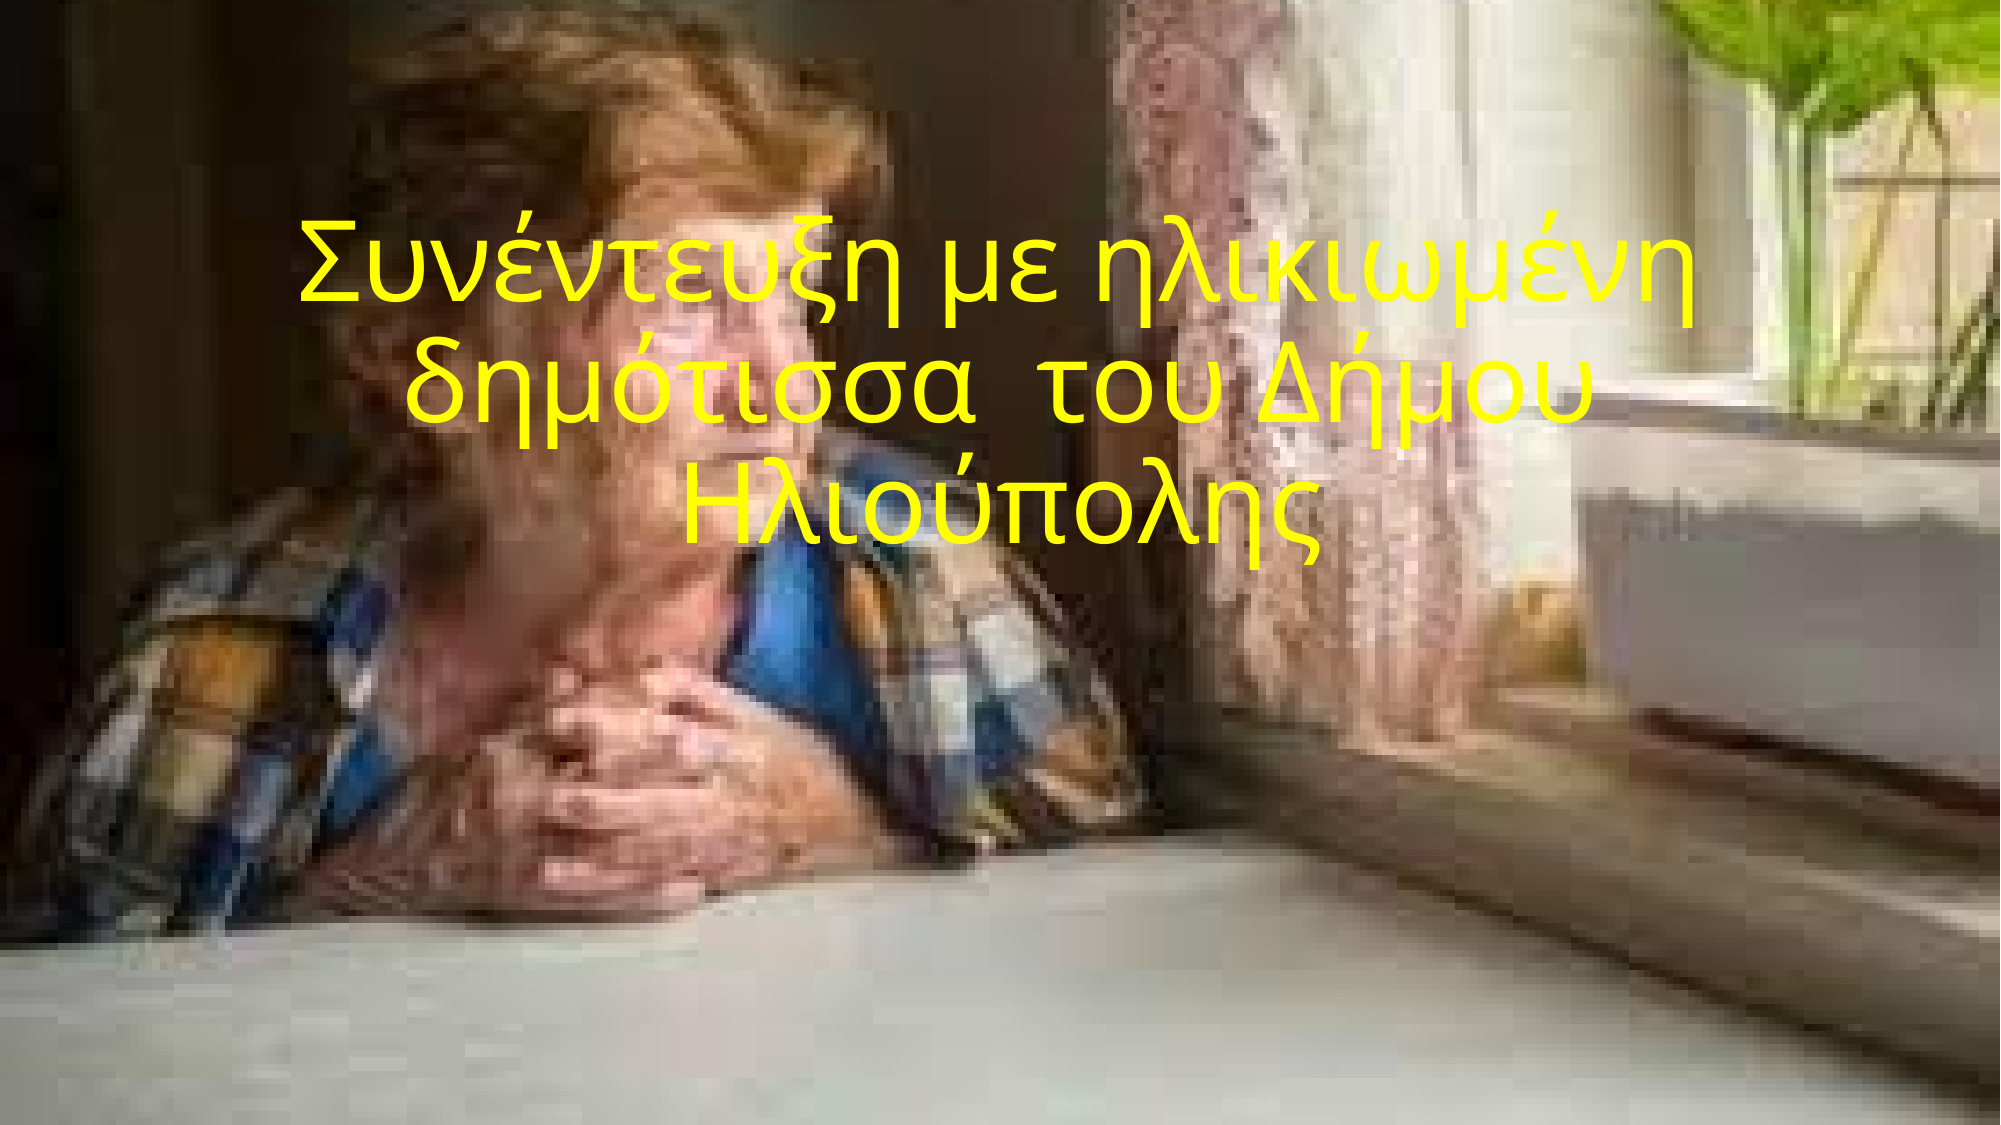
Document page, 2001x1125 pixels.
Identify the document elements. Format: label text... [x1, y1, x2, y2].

title Συνέντευξη με ηλικιωμένη δημότισσα του Δήμου Ηλιούπολης [249, 184, 1750, 576]
picture [0, 0, 2000, 1125]
